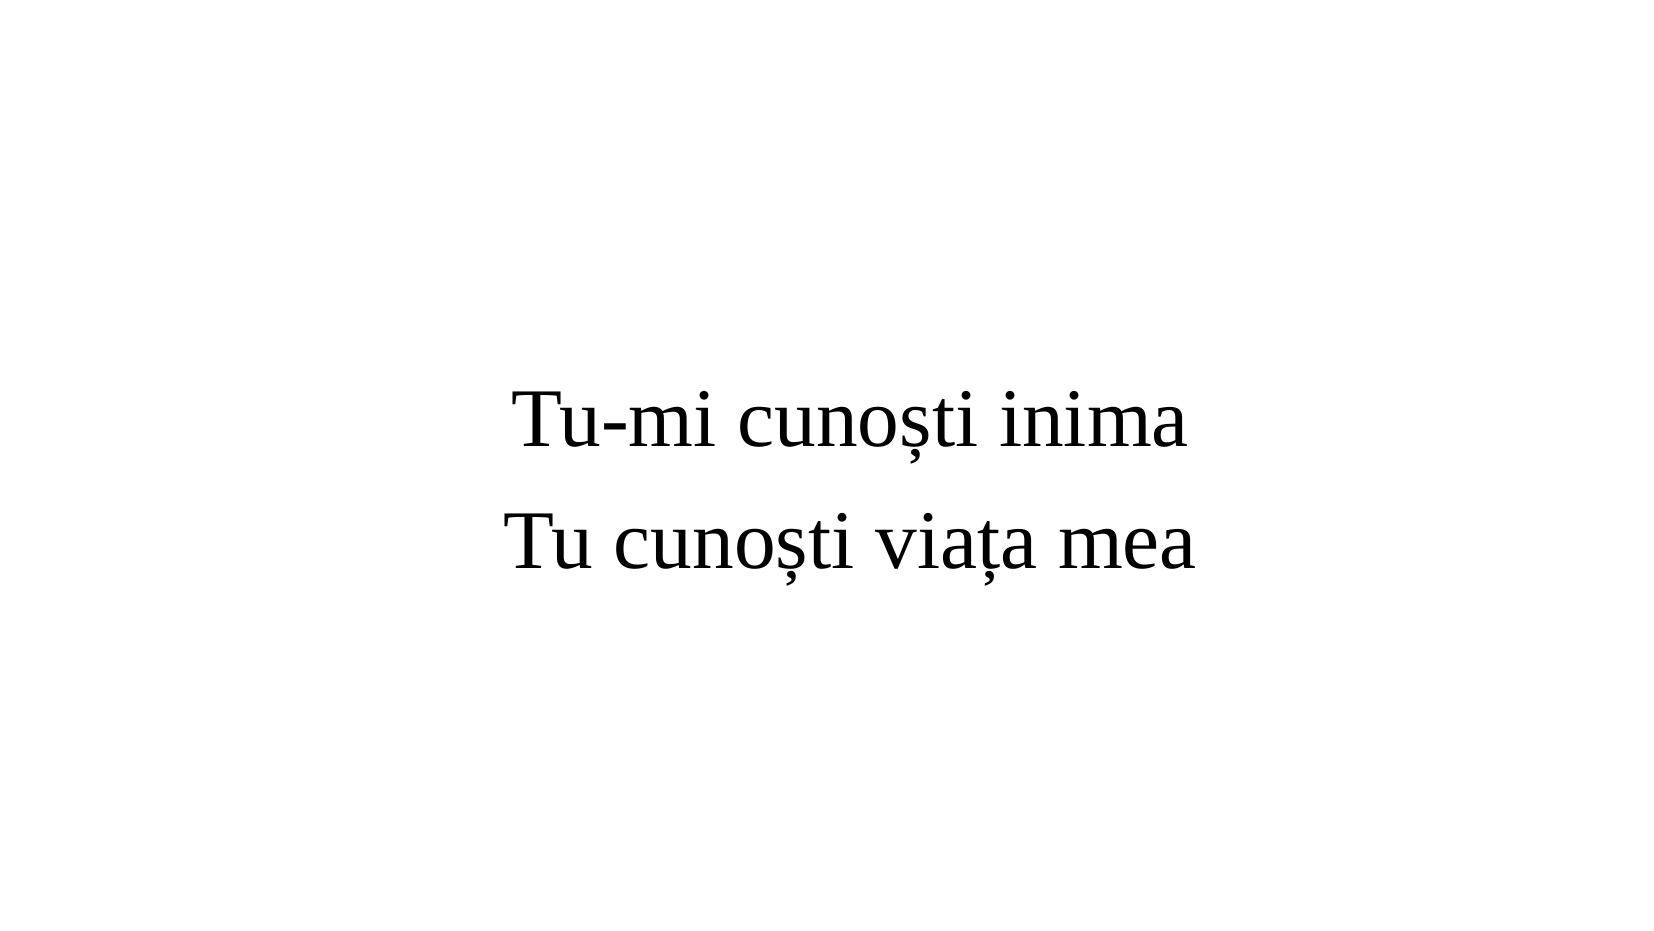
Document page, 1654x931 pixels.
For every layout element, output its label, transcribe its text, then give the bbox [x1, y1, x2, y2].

subtitle Tu-mi cunoști inima Tu cunoști viața mea [200, 362, 1501, 588]
